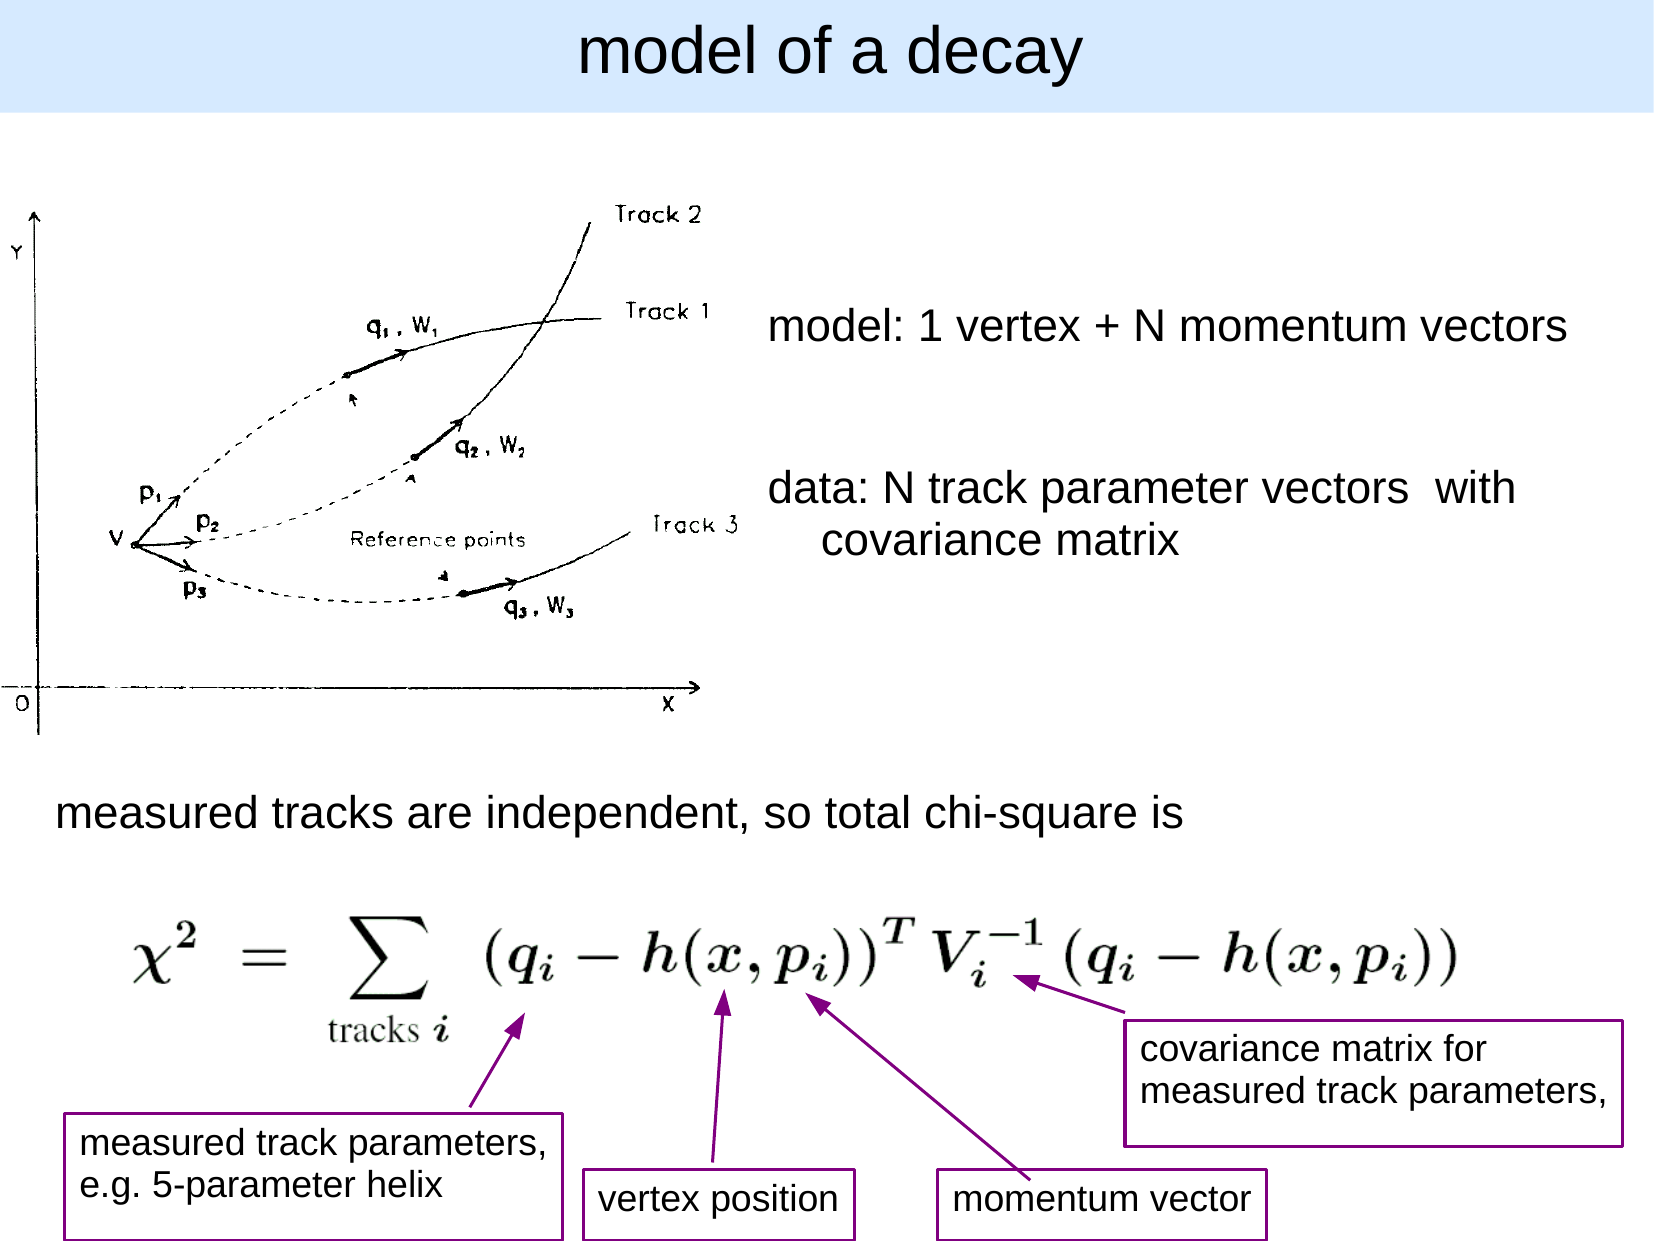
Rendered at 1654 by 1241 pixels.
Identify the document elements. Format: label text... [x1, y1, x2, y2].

list model: 1 vertex + N momentum vectors data: N track parameter vectors with covariance matrix [751, 300, 1651, 632]
title model of a decay [86, 0, 1576, 100]
list measured tracks are independent, so total chi-square is [37, 787, 1351, 976]
text_box vertex position [583, 1169, 855, 1241]
text_box measured track parameters, e.g. 5-parameter helix [64, 1113, 563, 1241]
picture [0, 178, 751, 751]
picture [109, 892, 1463, 1051]
text_box covariance matrix for measured track parameters, [1125, 1020, 1623, 1147]
text_box momentum vector [937, 1169, 1267, 1241]
